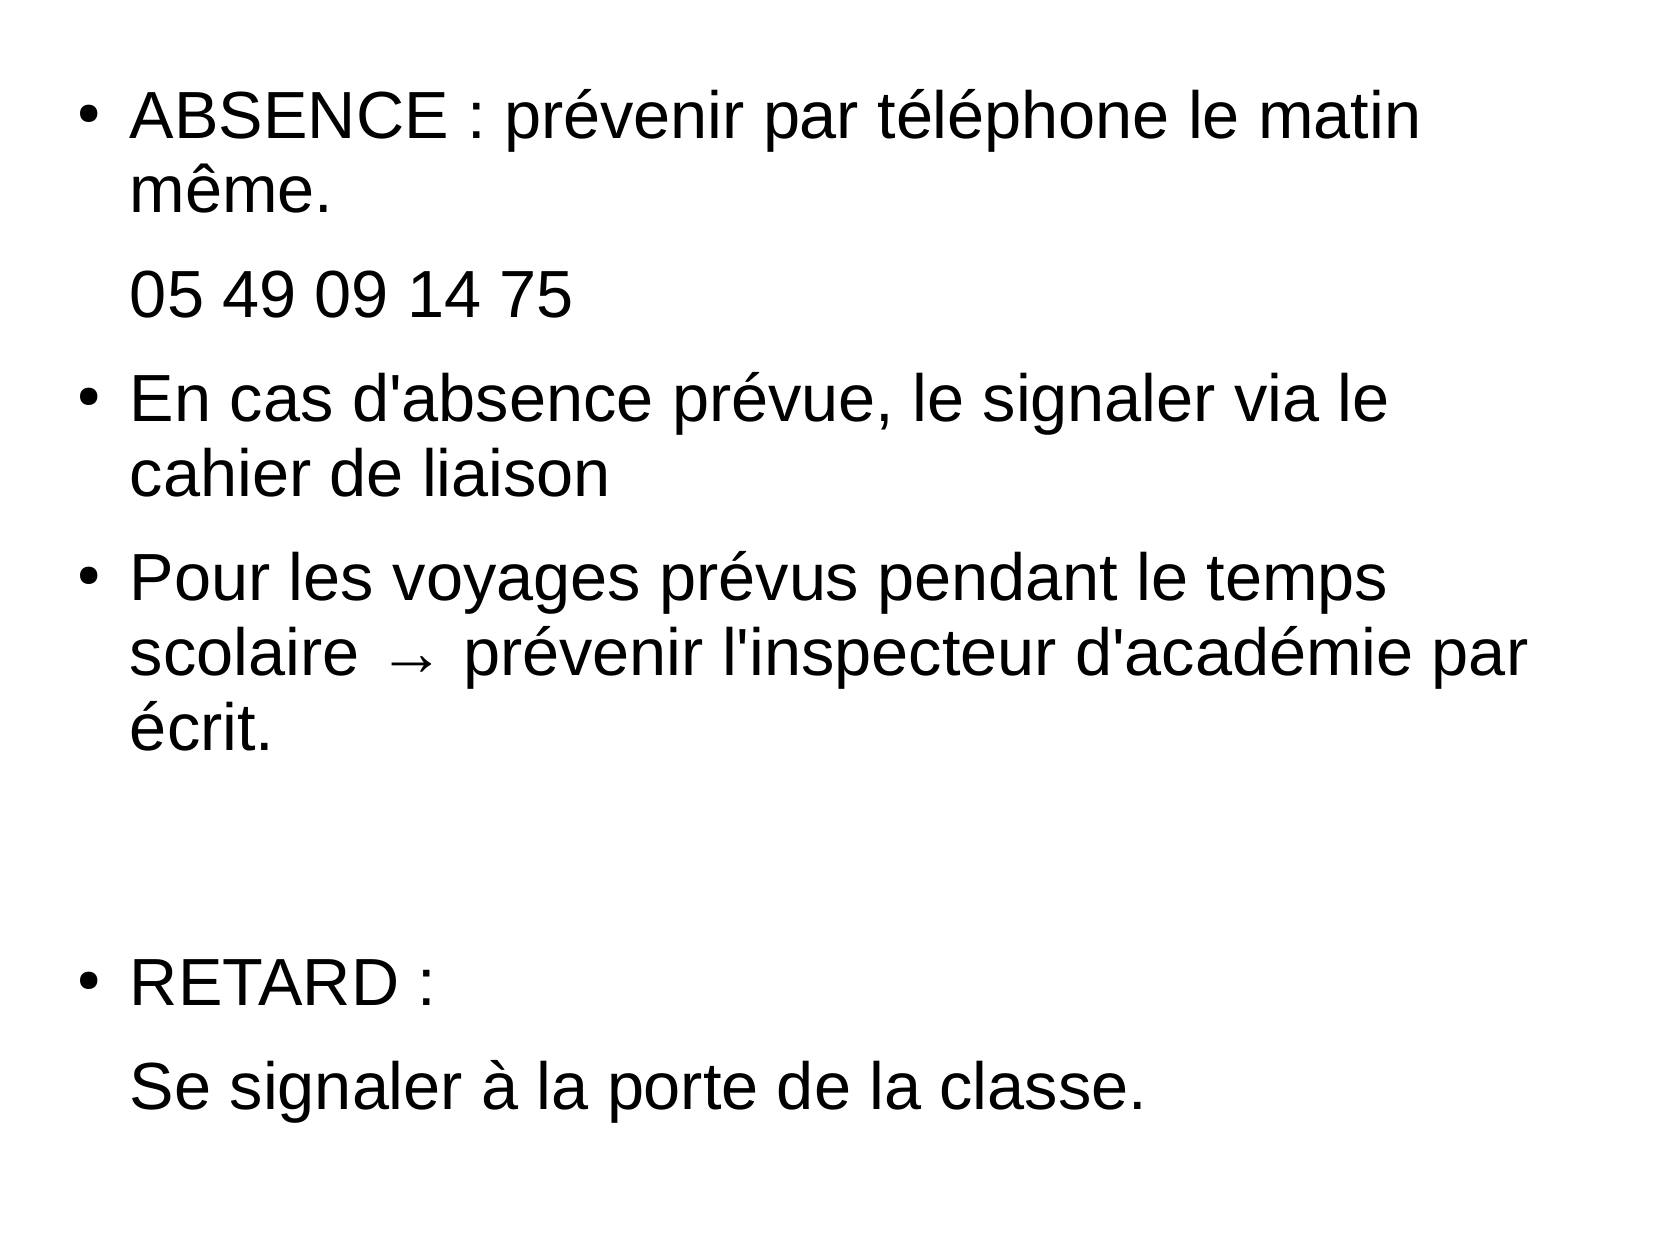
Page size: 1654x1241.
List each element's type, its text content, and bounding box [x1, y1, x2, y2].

list RETARD : Se signaler à la porte de la classe. [59, 944, 1548, 1182]
list ABSENCE : prévenir par téléphone le matin même. 05 49 09 14 75 En cas d'absence prévue, le signaler via le cahier de liaison Pour les voyages prévus pendant le temps scolaire → prévenir l'inspecteur d'académie par écrit. [59, 77, 1548, 839]
